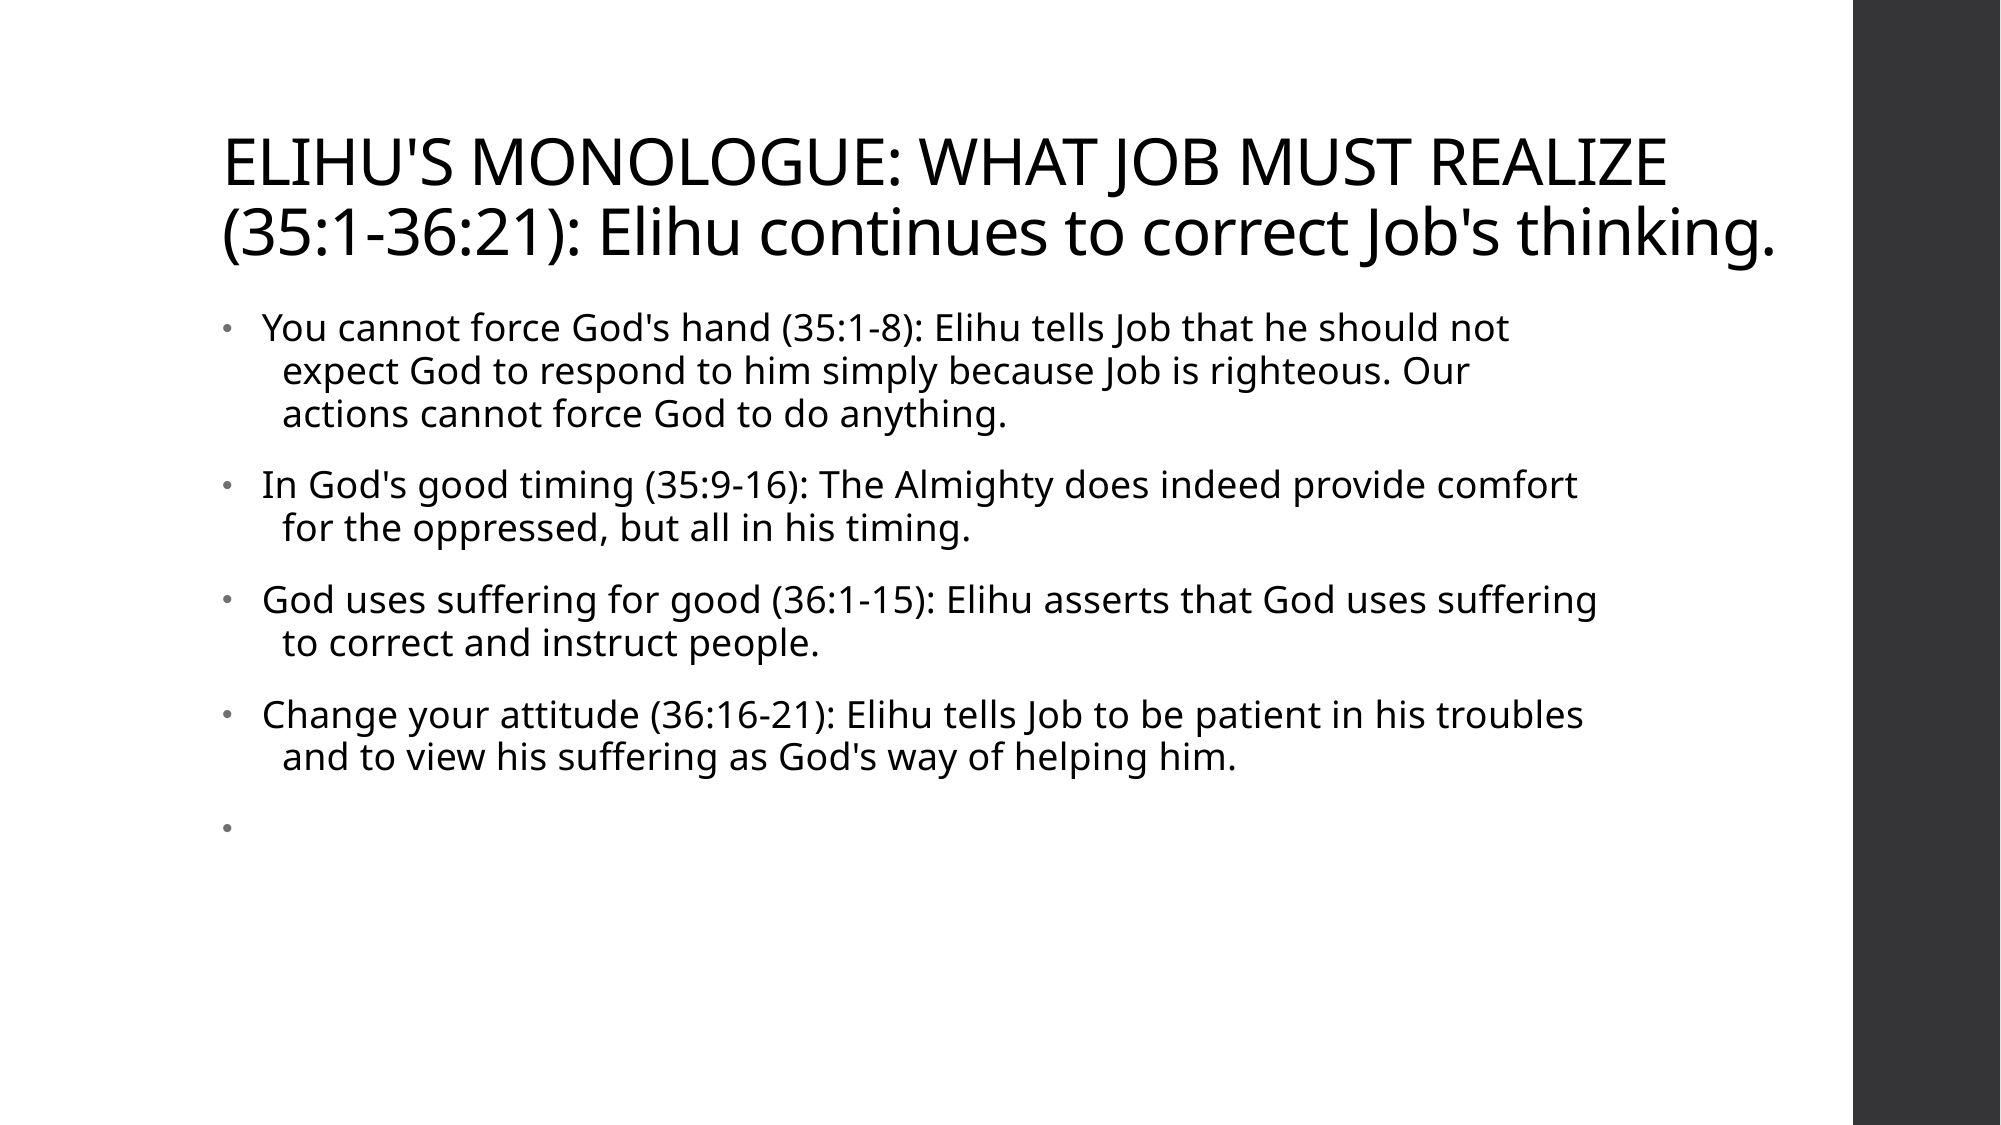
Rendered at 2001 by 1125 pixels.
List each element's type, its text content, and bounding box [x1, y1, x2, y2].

list You cannot force God's hand (35:1-8): Elihu tells Job that he should not expect God to respond to him simply because Job is righteous. Our actions cannot force God to do anything. In God's good timing (35:9-16): The Almighty does indeed provide comfort for the oppressed, but all in his timing. God uses suffering for good (36:1-15): Elihu asserts that God uses suffering to correct and instruct people. Change your attitude (36:16-21): Elihu tells Job to be patient in his troubles and to view his suffering as God's way of helping him. [206, 299, 1617, 1014]
title ELIHU'S MONOLOGUE: WHAT JOB MUST REALIZE (35:1-36:21): Elihu continues to correct Job's thinking. [206, 60, 1797, 278]
